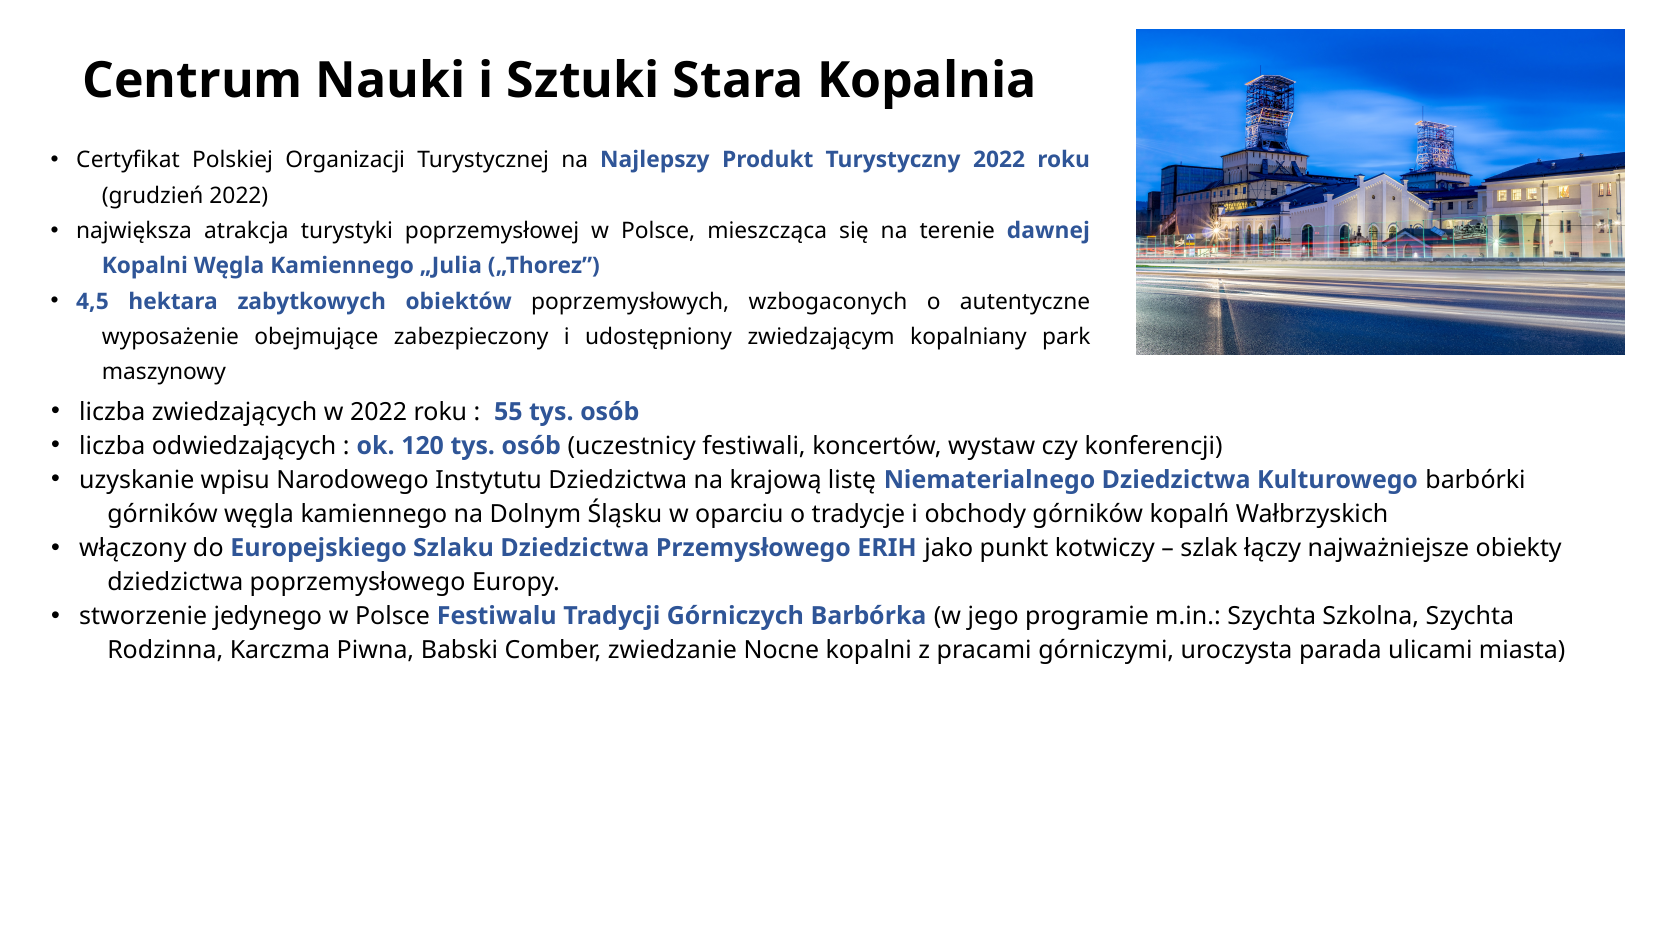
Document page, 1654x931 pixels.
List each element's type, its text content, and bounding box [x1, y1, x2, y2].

picture [1136, 29, 1625, 355]
list Certyfikat Polskiej Organizacji Turystycznej na Najlepszy Produkt Turystyczny 2022 roku (grudzień 2022) największa atrakcja turystyki poprzemysłowej w Polsce, mieszcząca się na terenie dawnej Kopalni Węgla Kamiennego „Julia („Thorez”) 4,5 hektara zabytkowych obiektów poprzemysłowych, wzbogaconych o autentyczne wyposażenie obejmujące zabezpieczony i udostępniony zwiedzającym kopalniany park maszynowy [50, 112, 1114, 385]
text_box liczba zwiedzających w 2022 roku : 55 tys. osób liczba odwiedzających : ok. 120 tys. osób (uczestnicy festiwali, koncertów, wystaw czy konferencji) uzyskanie wpisu Narodowego Instytutu Dziedzictwa na krajową listę Niematerialnego Dziedzictwa Kulturowego barbórki górników węgla kamiennego na Dolnym Śląsku w oparciu o tradycje i obchody górników kopalń Wałbrzyskich włączony do Europejskiego Szlaku Dziedzictwa Przemysłowego ERIH jako punkt kotwiczy – szlak łączy najważniejsze obiekty dziedzictwa poprzemysłowego Europy. stworzenie jedynego w Polsce Festiwalu Tradycji Górniczych Barbórka (w jego programie m.in.: Szychta Szkolna, Szychta Rodzinna, Karczma Piwna, Babski Comber, zwiedzanie Nocne kopalni z pracami górniczymi, uroczysta parada ulicami miasta) [36, 385, 1625, 831]
title Centrum Nauki i Sztuki Stara Kopalnia [82, 47, 1136, 108]
